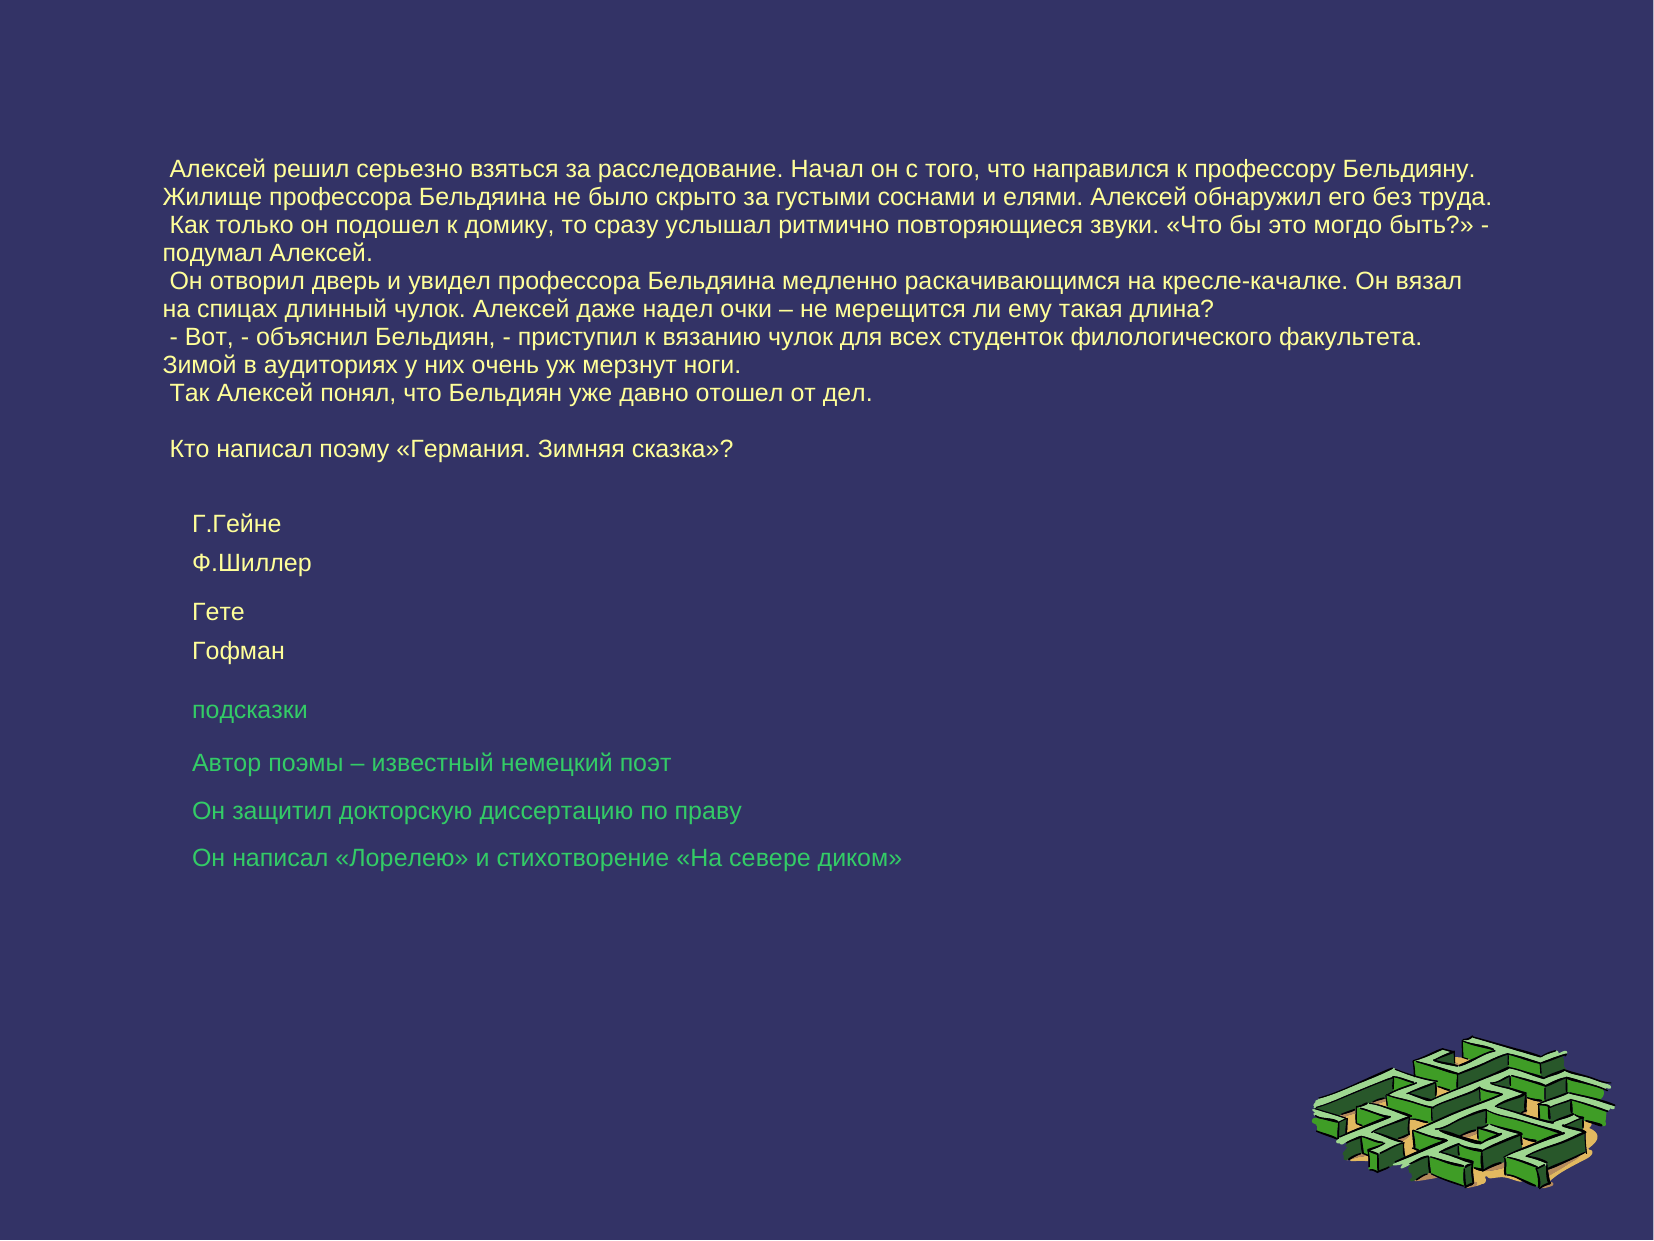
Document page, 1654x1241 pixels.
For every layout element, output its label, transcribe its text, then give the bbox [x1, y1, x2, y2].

text_box подсказки [177, 688, 443, 739]
text_box Ф.Шиллер [177, 541, 443, 590]
text_box Он защитил докторскую диссертацию по праву [177, 789, 1004, 836]
text_box Алексей решил серьезно взяться за расследование. Начал он с того, что направился к профессору Бельдияну. Жилище профессора Бельдяина не было скрыто за густыми соснами и елями. Алексей обнаружил его без труда. Как только он подошел к домику, то сразу услышал ритмично повторяющиеся звуки. «Что бы это могдо быть?» - подумал Алексей. Он отворил дверь и увидел профессора Бельдяина медленно раскачивающимся на кресле-качалке. Он вязал на спицах длинный чулок. Алексей даже надел очки – не мерещится ли ему такая длина? - Вот, - объяснил Бельдиян, - приступил к вязанию чулок для всех студенток филологического факультета. Зимой в аудиториях у них очень уж мерзнут ноги. Так Алексей понял, что Бельдиян уже давно отошел от дел. Кто написал поэму «Германия. Зимняя сказка»? [147, 147, 1536, 471]
text_box Гете [177, 590, 443, 629]
text_box Гофман [177, 629, 443, 680]
text_box Г.Гейне [177, 501, 443, 541]
text_box Автор поэмы – известный немецкий поэт [177, 741, 709, 789]
text_box Он написал «Лорелею» и стихотворение «На севере диком» [177, 836, 1241, 886]
